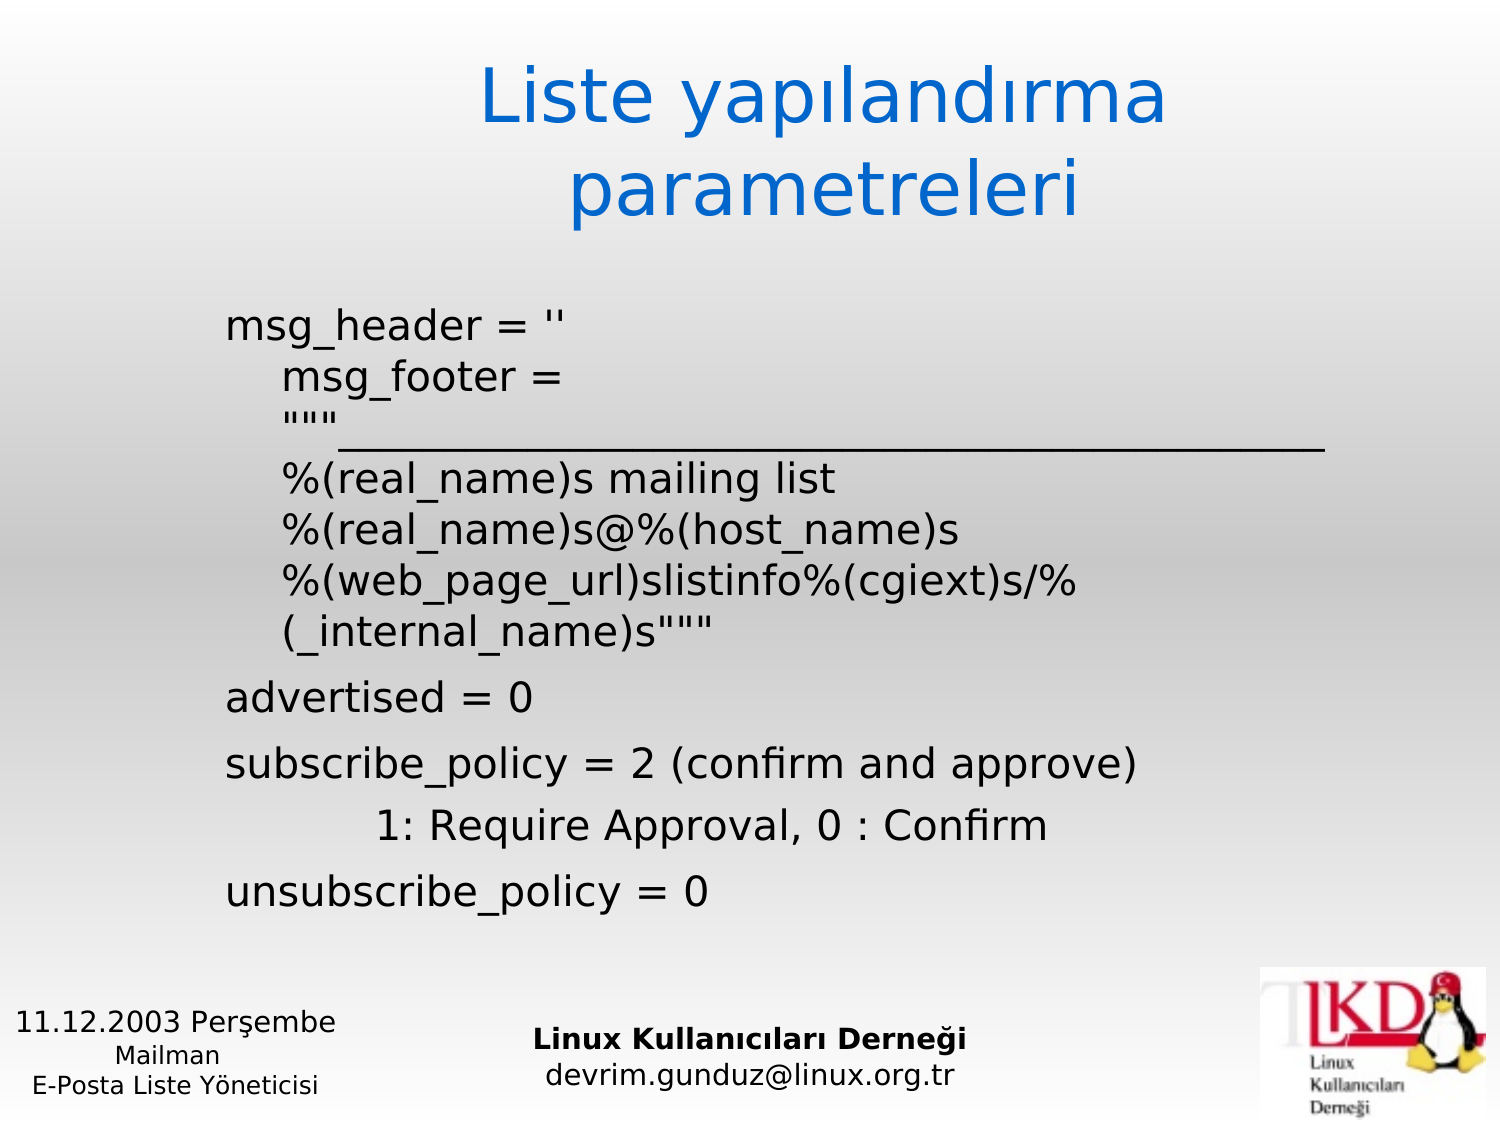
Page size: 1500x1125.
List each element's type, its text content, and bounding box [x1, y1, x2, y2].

picture [1260, 967, 1486, 1120]
list msg_header = '' msg_footer = """_______________________________________________ %(real_name)s mailing list %(real_name)s@%(host_name)s %(web_page_url)slistinfo%(cgiext)s/%(_internal_name)s""" advertised = 0 subscribe_policy = 2 (confirm and approve) 1: Require Approval, 0 : Confirm unsubscribe_policy = 0 [224, 299, 1425, 975]
title Liste yapılandırma parametreleri [224, 43, 1425, 238]
